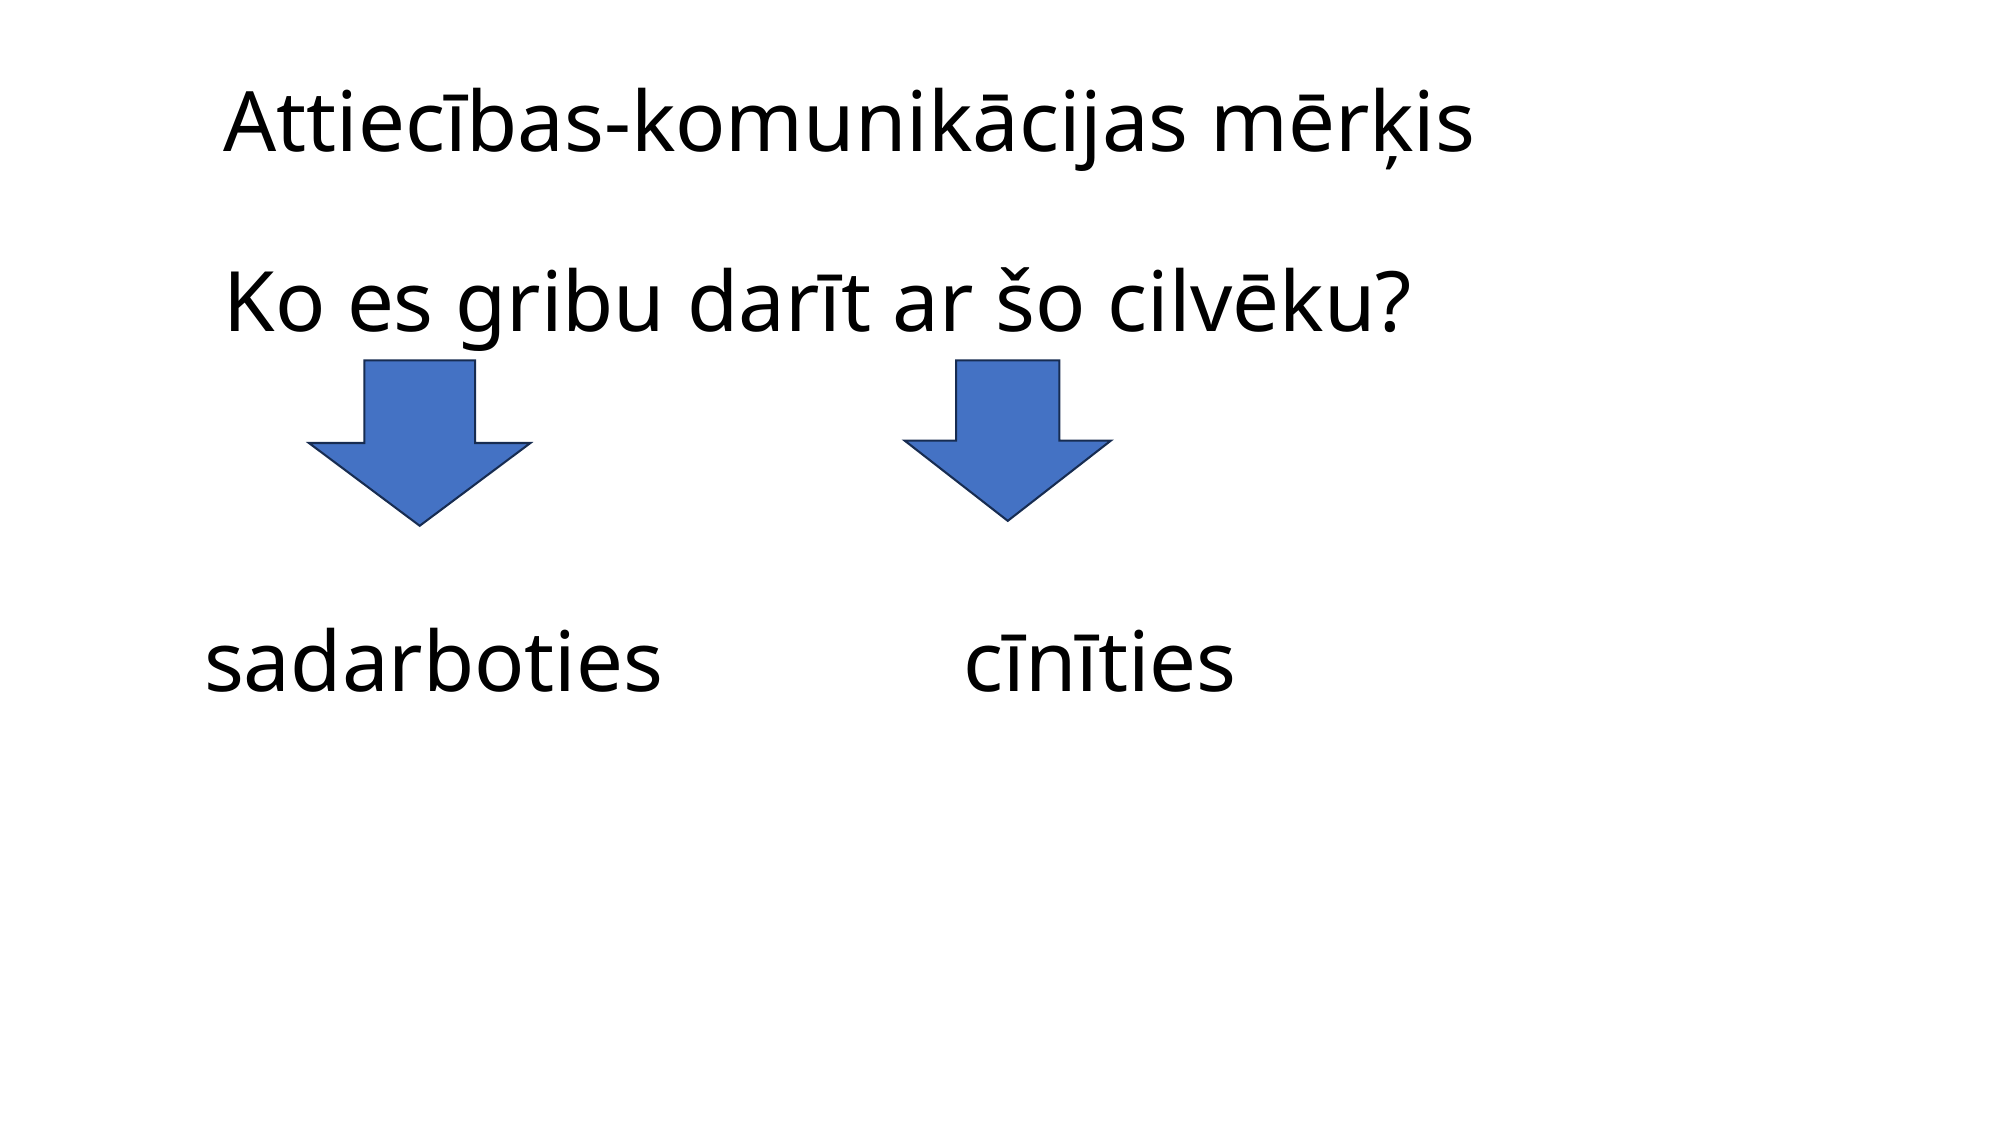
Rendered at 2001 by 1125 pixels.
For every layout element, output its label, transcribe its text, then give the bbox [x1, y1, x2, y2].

text_box [904, 360, 1111, 521]
text_box [308, 360, 531, 526]
title Attiecības-komunikācijas mērķis Ko es gribu darīt ar šo cilvēku? sadarboties cīnīties [58, 59, 1863, 829]
